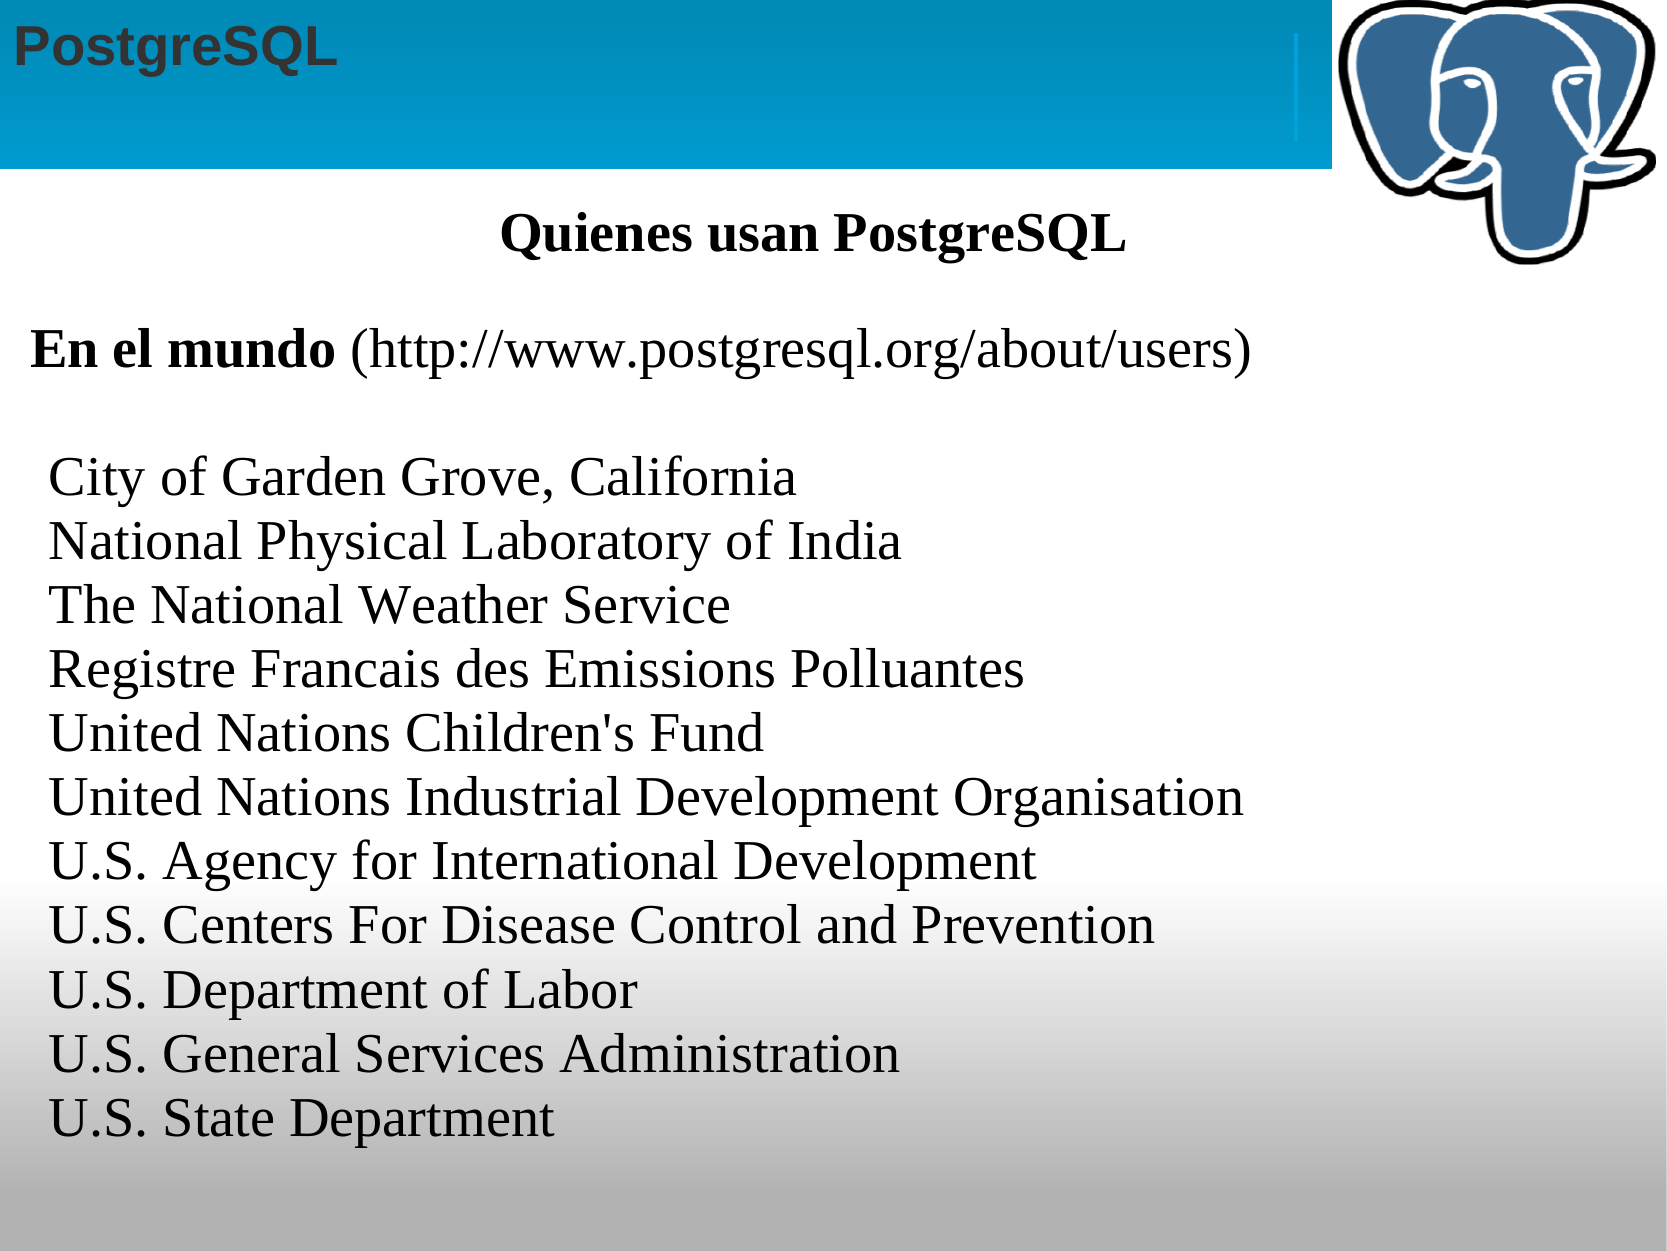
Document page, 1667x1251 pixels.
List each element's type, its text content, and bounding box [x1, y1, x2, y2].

picture [0, 0, 1667, 1251]
text_box PostgreSQL [13, 14, 1265, 79]
text_box Quienes usan PostgreSQL [13, 200, 1337, 265]
text_box En el mundo (http://www.postgresql.org/about/users) City of Garden Grove, California National Physical Laboratory of India The National Weather Service Registre Francais des Emissions Polluantes United Nations Children's Fund United Nations Industrial Development Organisation U.S. Agency for International Development U.S. Centers For Disease Control and Prevention U.S. Department of Labor U.S. General Services Administration U.S. State Department [30, 316, 1613, 1214]
